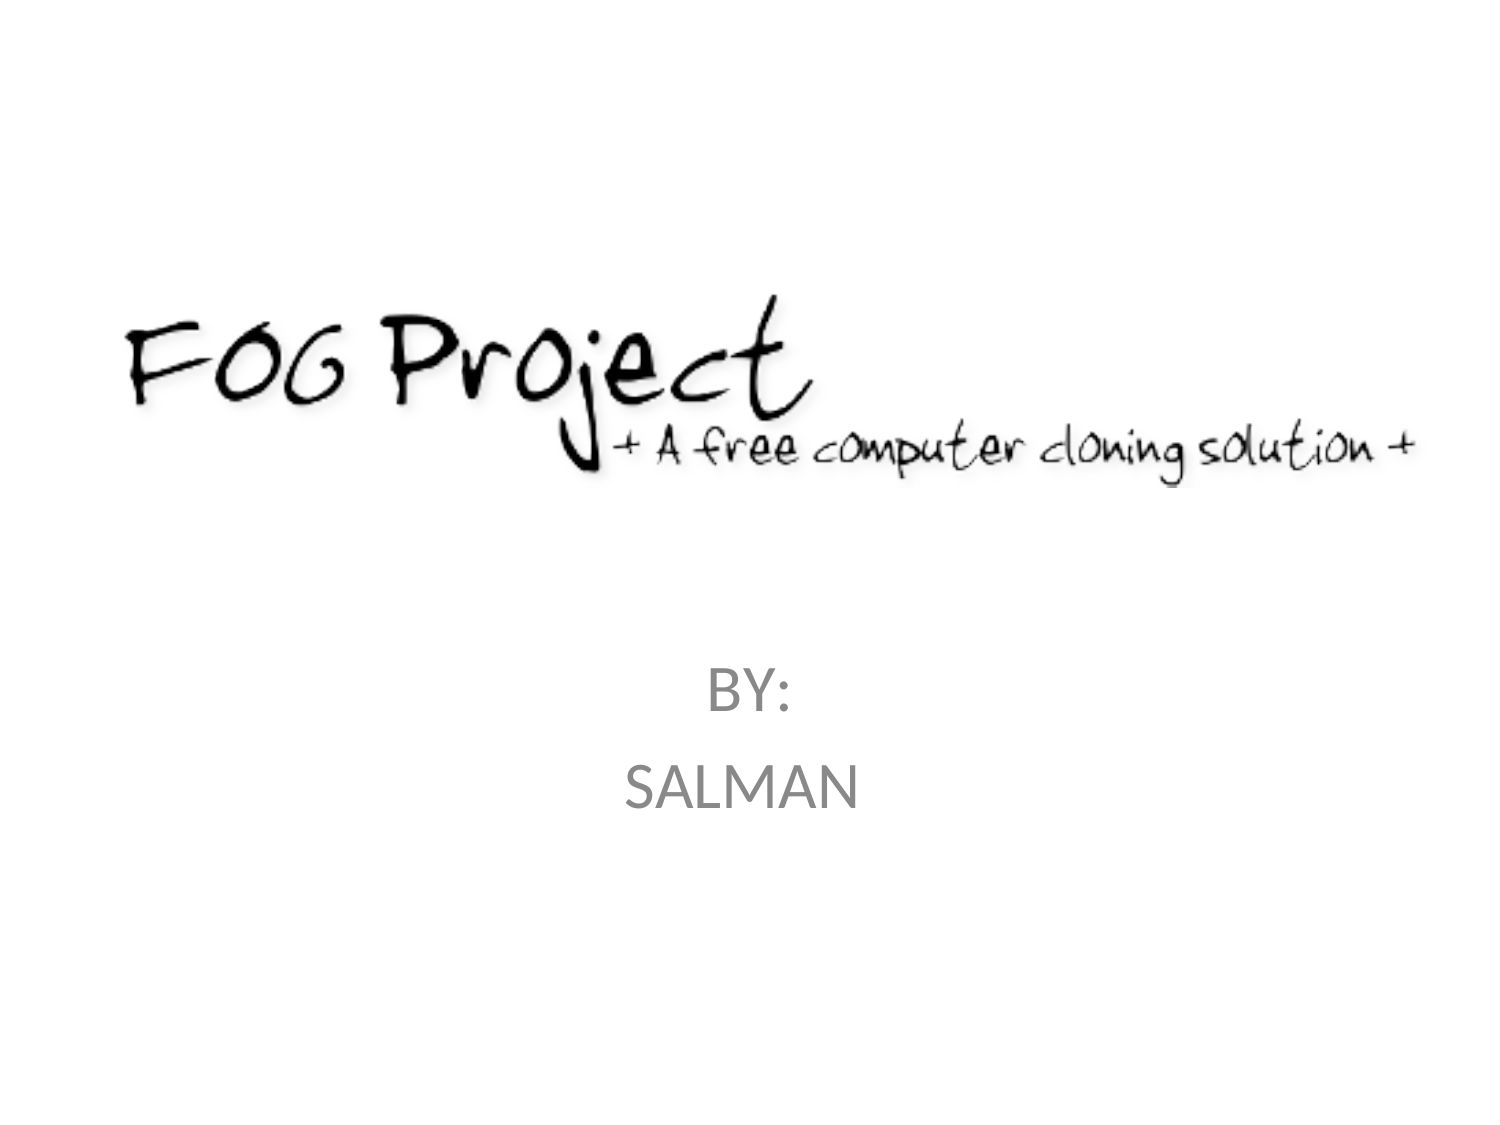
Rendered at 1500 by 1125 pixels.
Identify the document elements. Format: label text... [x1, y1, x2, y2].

text_box BY: SALMAN [225, 637, 1276, 926]
picture [112, 287, 1466, 488]
